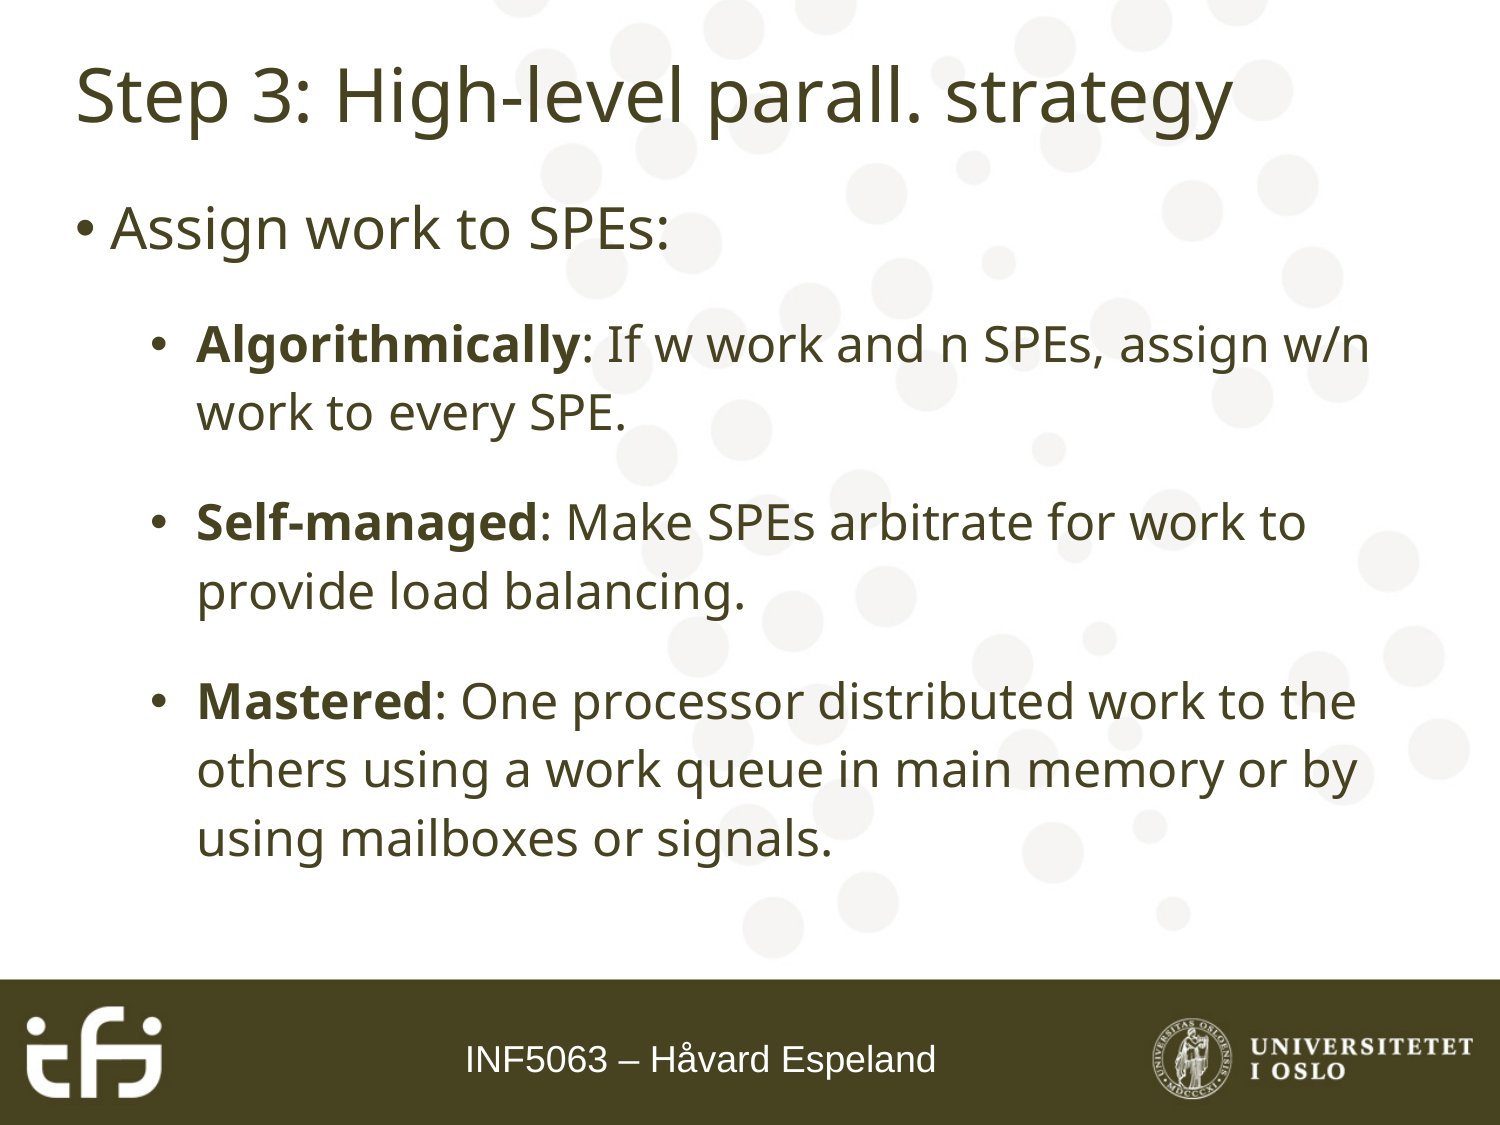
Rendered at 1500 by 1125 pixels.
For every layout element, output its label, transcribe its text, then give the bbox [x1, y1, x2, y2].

picture [0, 0, 1500, 1125]
list Assign work to SPEs: Algorithmically: If w work and n SPEs, assign w/n work to every SPE. Self-managed: Make SPEs arbitrate for work to provide load balancing. Mastered: One processor distributed work to the others using a work queue in main memory or by using mailboxes or signals. [75, 187, 1426, 938]
title Step 3: High-level parall. strategy [75, 40, 1426, 146]
